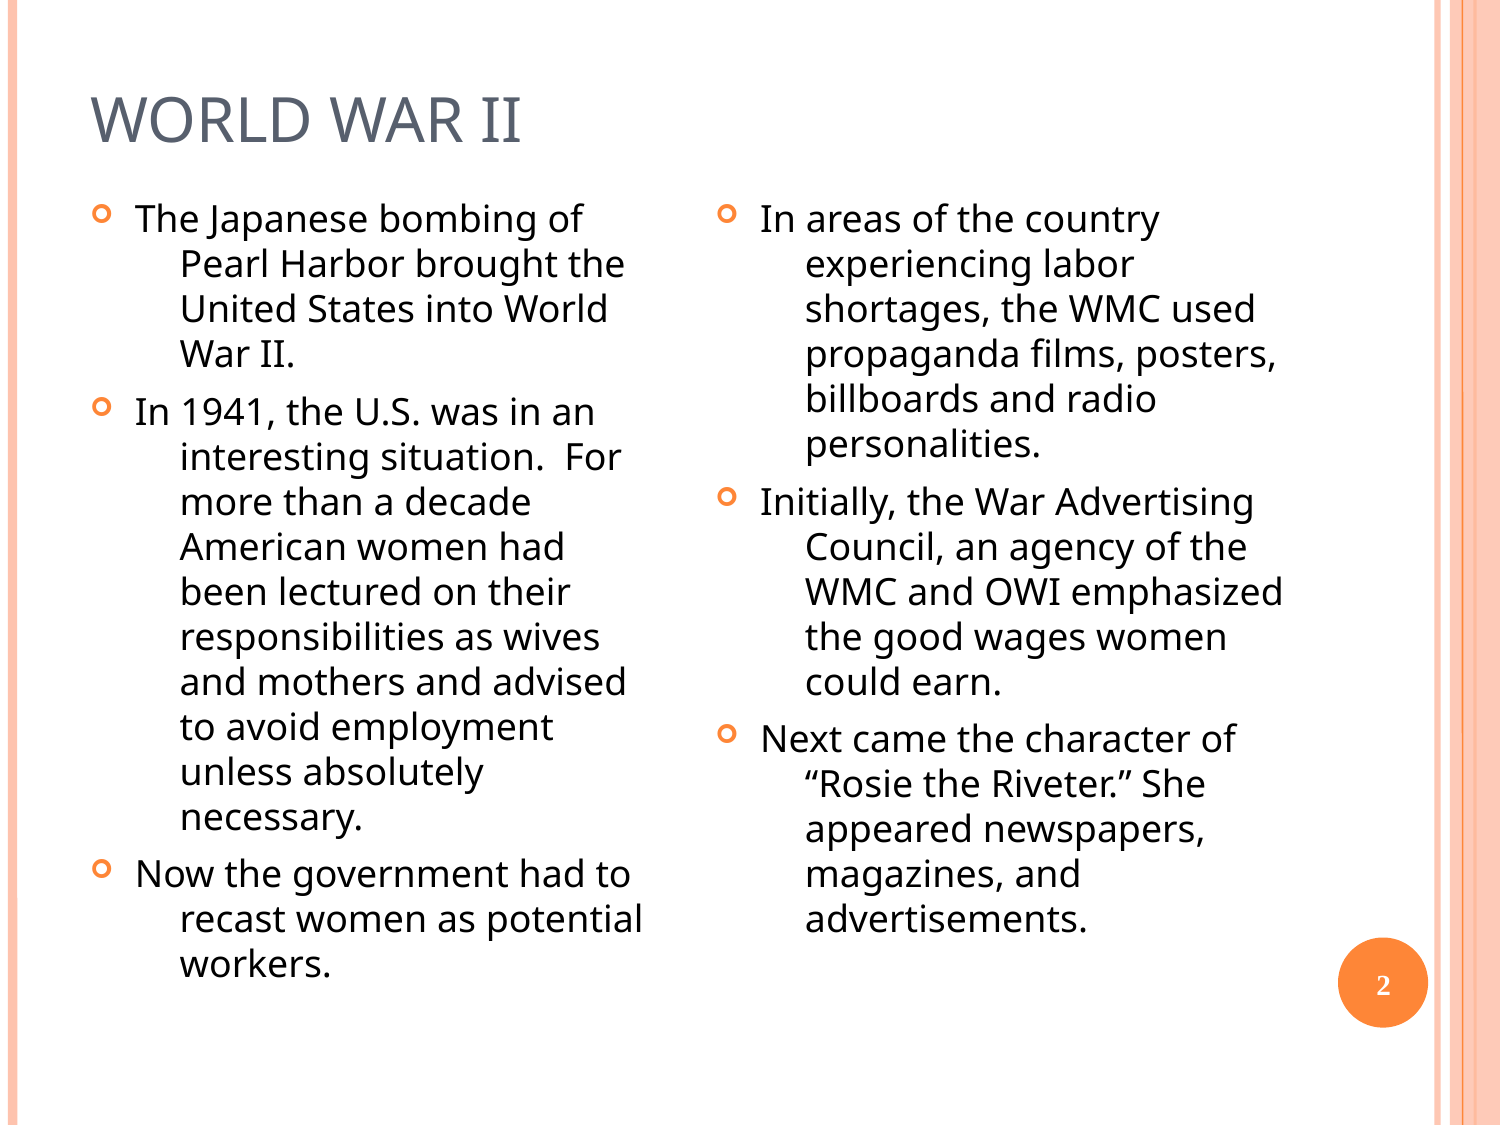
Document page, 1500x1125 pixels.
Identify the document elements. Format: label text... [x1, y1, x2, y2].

list The Japanese bombing of Pearl Harbor brought the United States into World War II. In 1941, the U.S. was in an interesting situation. For more than a decade American women had been lectured on their responsibilities as wives and mothers and advised to avoid employment unless absolutely necessary. Now the government had to recast women as potential workers. [75, 187, 676, 1013]
title World War II [75, 45, 1300, 163]
list In areas of the country experiencing labor shortages, the WMC used propaganda films, posters, billboards and radio personalities. Initially, the War Advertising Council, an agency of the WMC and OWI emphasized the good wages women could earn. Next came the character of “Rosie the Riveter.” She appeared newspapers, magazines, and advertisements. [700, 187, 1301, 1013]
text_box [1333, 940, 1434, 1027]
